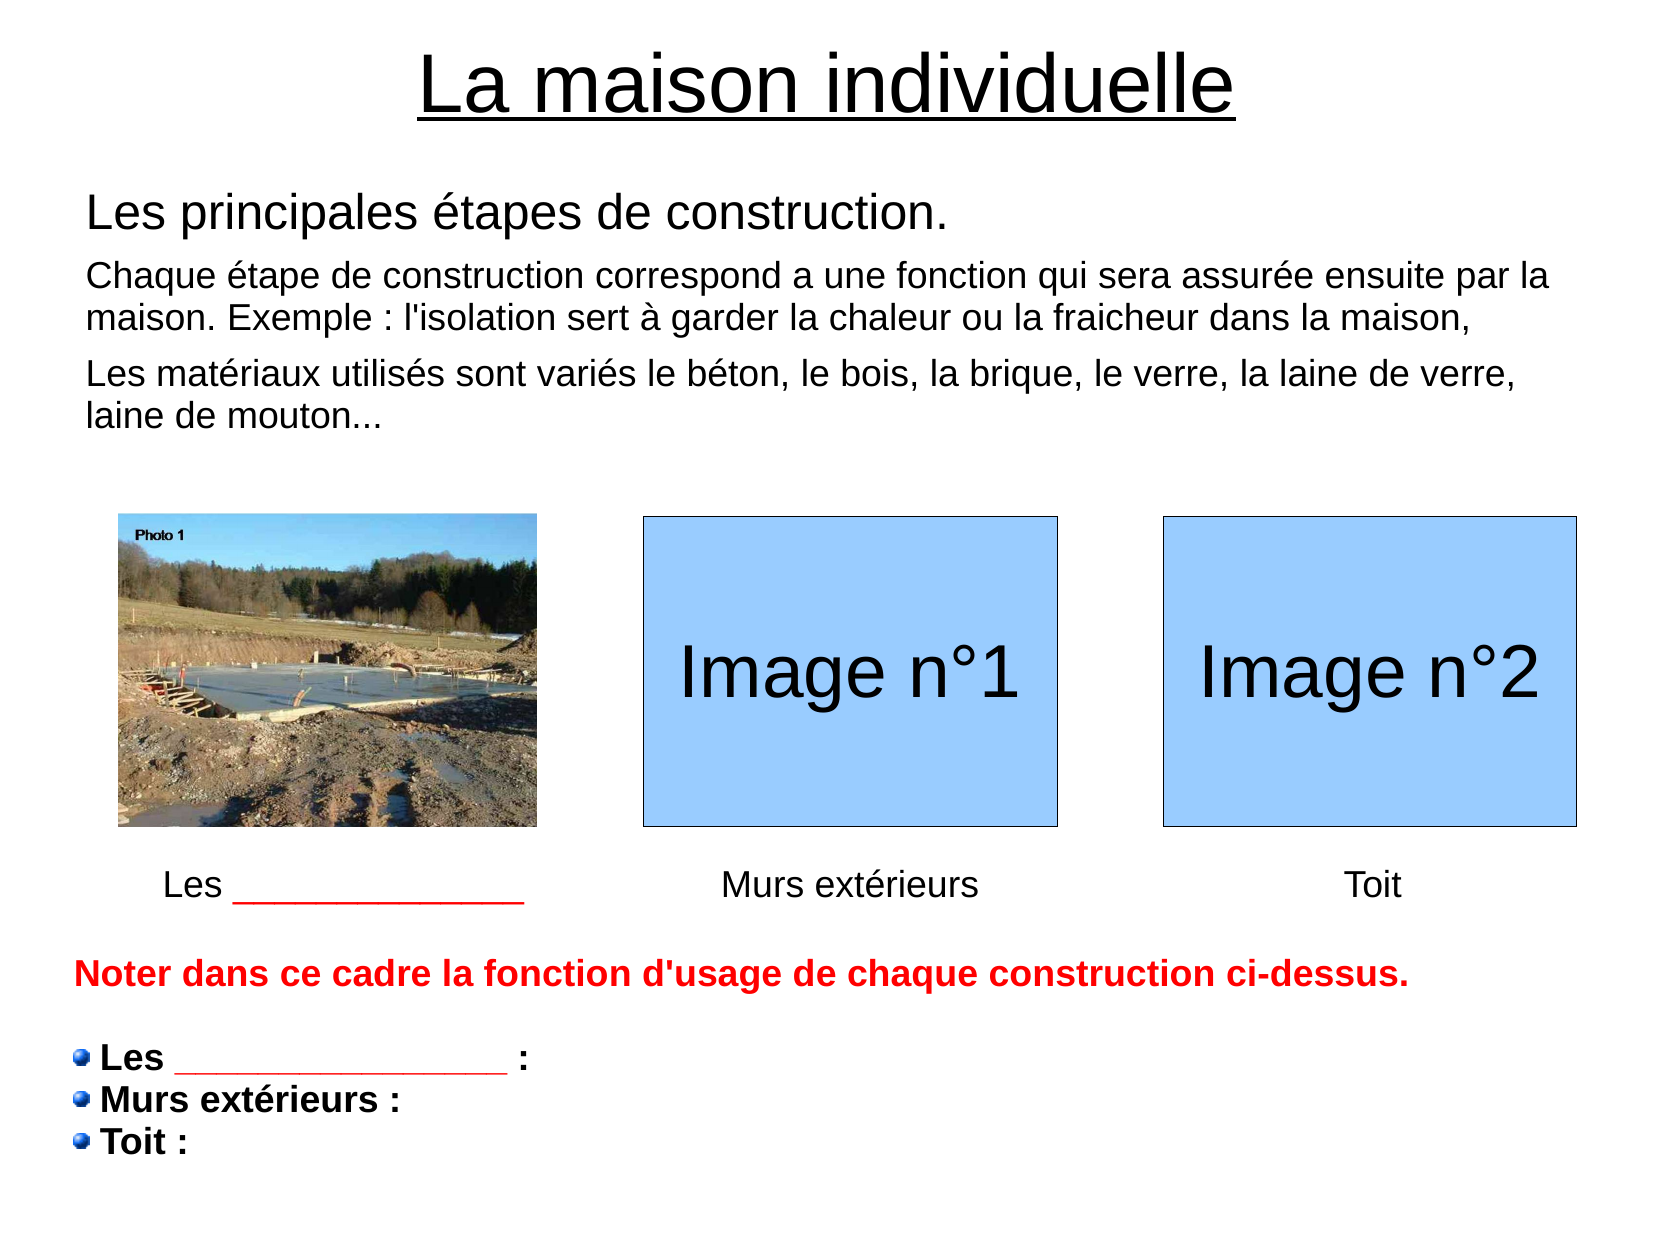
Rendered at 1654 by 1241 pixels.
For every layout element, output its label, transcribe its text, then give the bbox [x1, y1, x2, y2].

text_box Les principales étapes de construction. Chaque étape de construction correspond a une fonction qui sera assurée ensuite par la maison. Exemple : l'isolation sert à garder la chaleur ou la fraicheur dans la maison, Les matériaux utilisés sont variés le béton, le bois, la brique, le verre, la laine de verre, laine de mouton... [70, 177, 1577, 445]
text_box Image n°2 [1163, 516, 1577, 827]
text_box Noter dans ce cadre la fonction d'usage de chaque construction ci-dessus. Les ________________ : Murs extérieurs : Toit : [59, 944, 1625, 1176]
text_box Les ______________ Murs extérieurs Toit [147, 856, 1595, 914]
text_box Image n°1 [643, 516, 1058, 827]
picture [118, 513, 537, 827]
text_box La maison individuelle [177, 29, 1477, 138]
